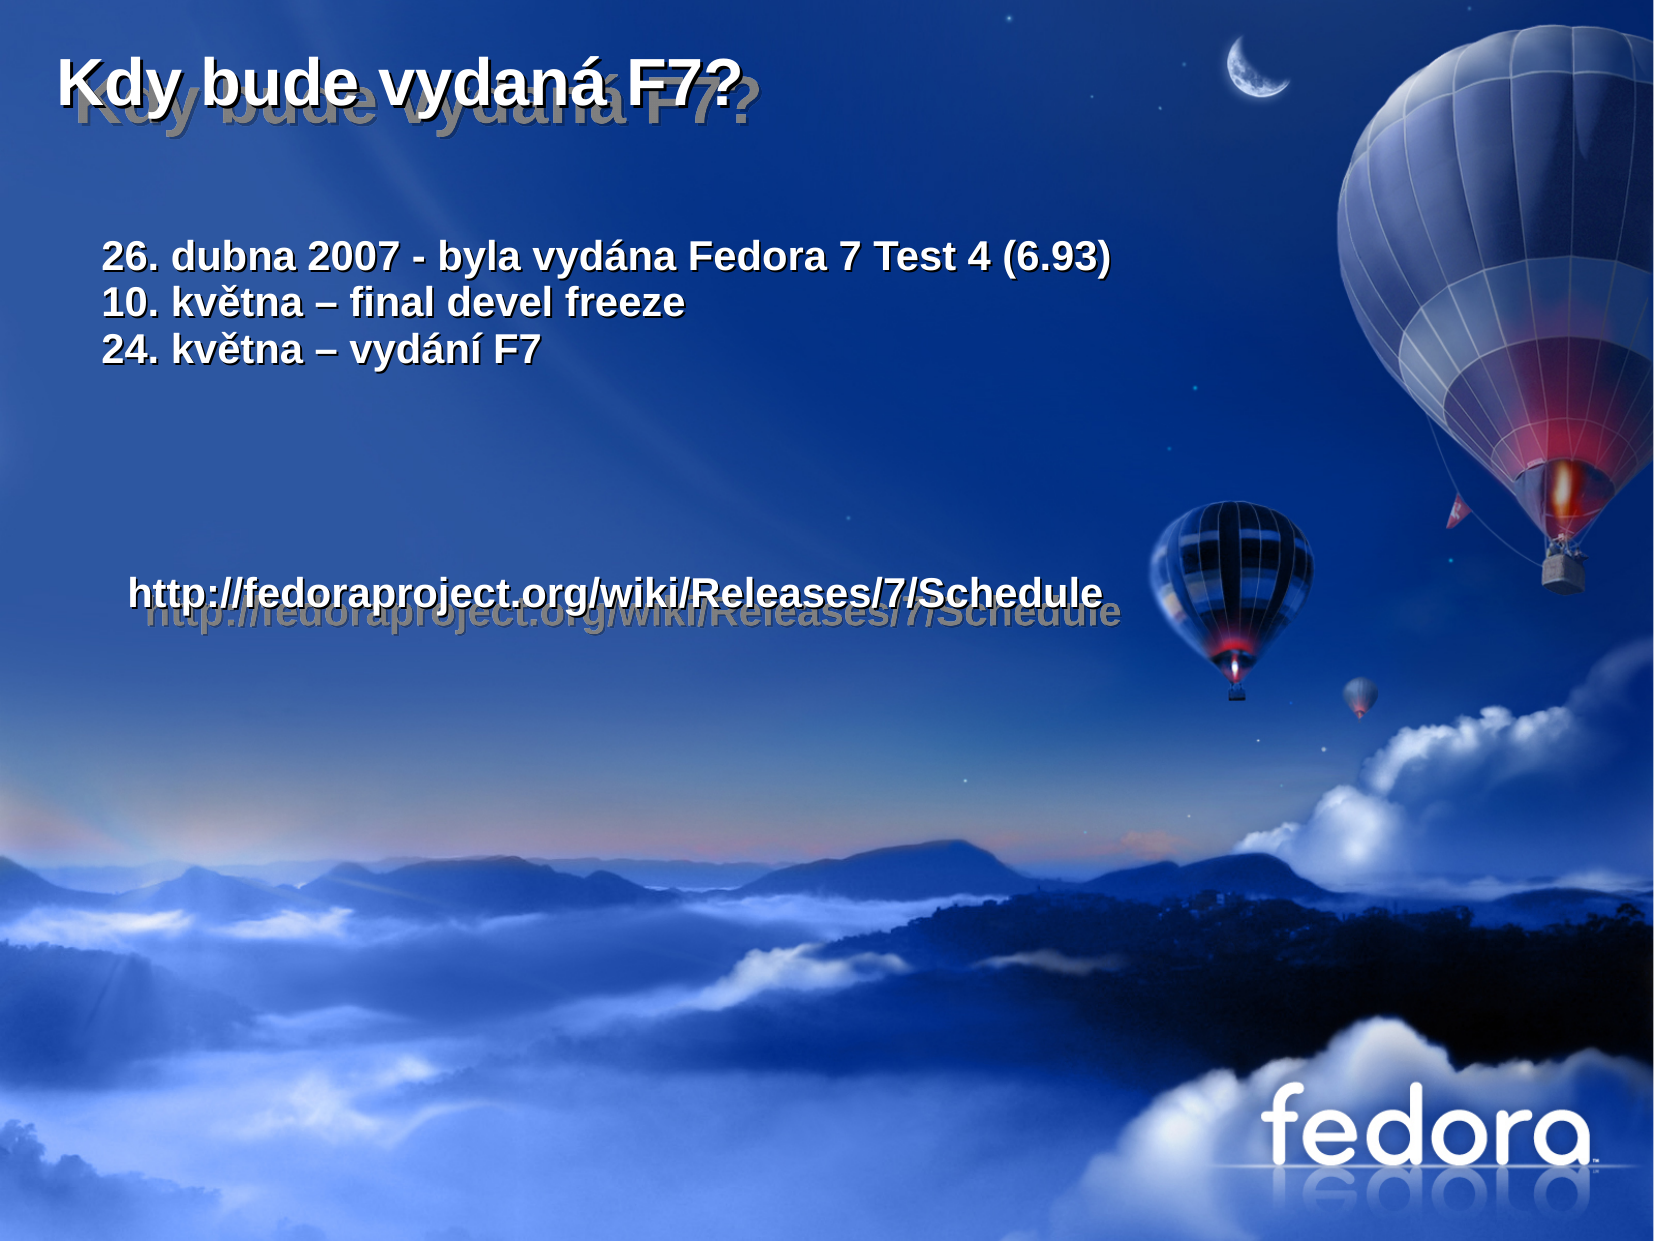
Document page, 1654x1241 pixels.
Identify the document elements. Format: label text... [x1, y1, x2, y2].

text_box [399, 250, 1225, 337]
text_box Kdy bude vydaná F7? [41, 37, 760, 154]
text_box http://fedoraproject.org/wiki/Releases/7/Schedule [112, 562, 1313, 641]
text_box 26. dubna 2007 - byla vydána Fedora 7 Test 4 (6.93) 10. května – final devel freeze 24. května – vydání F7 [75, 225, 1201, 430]
picture [0, 0, 1654, 1241]
